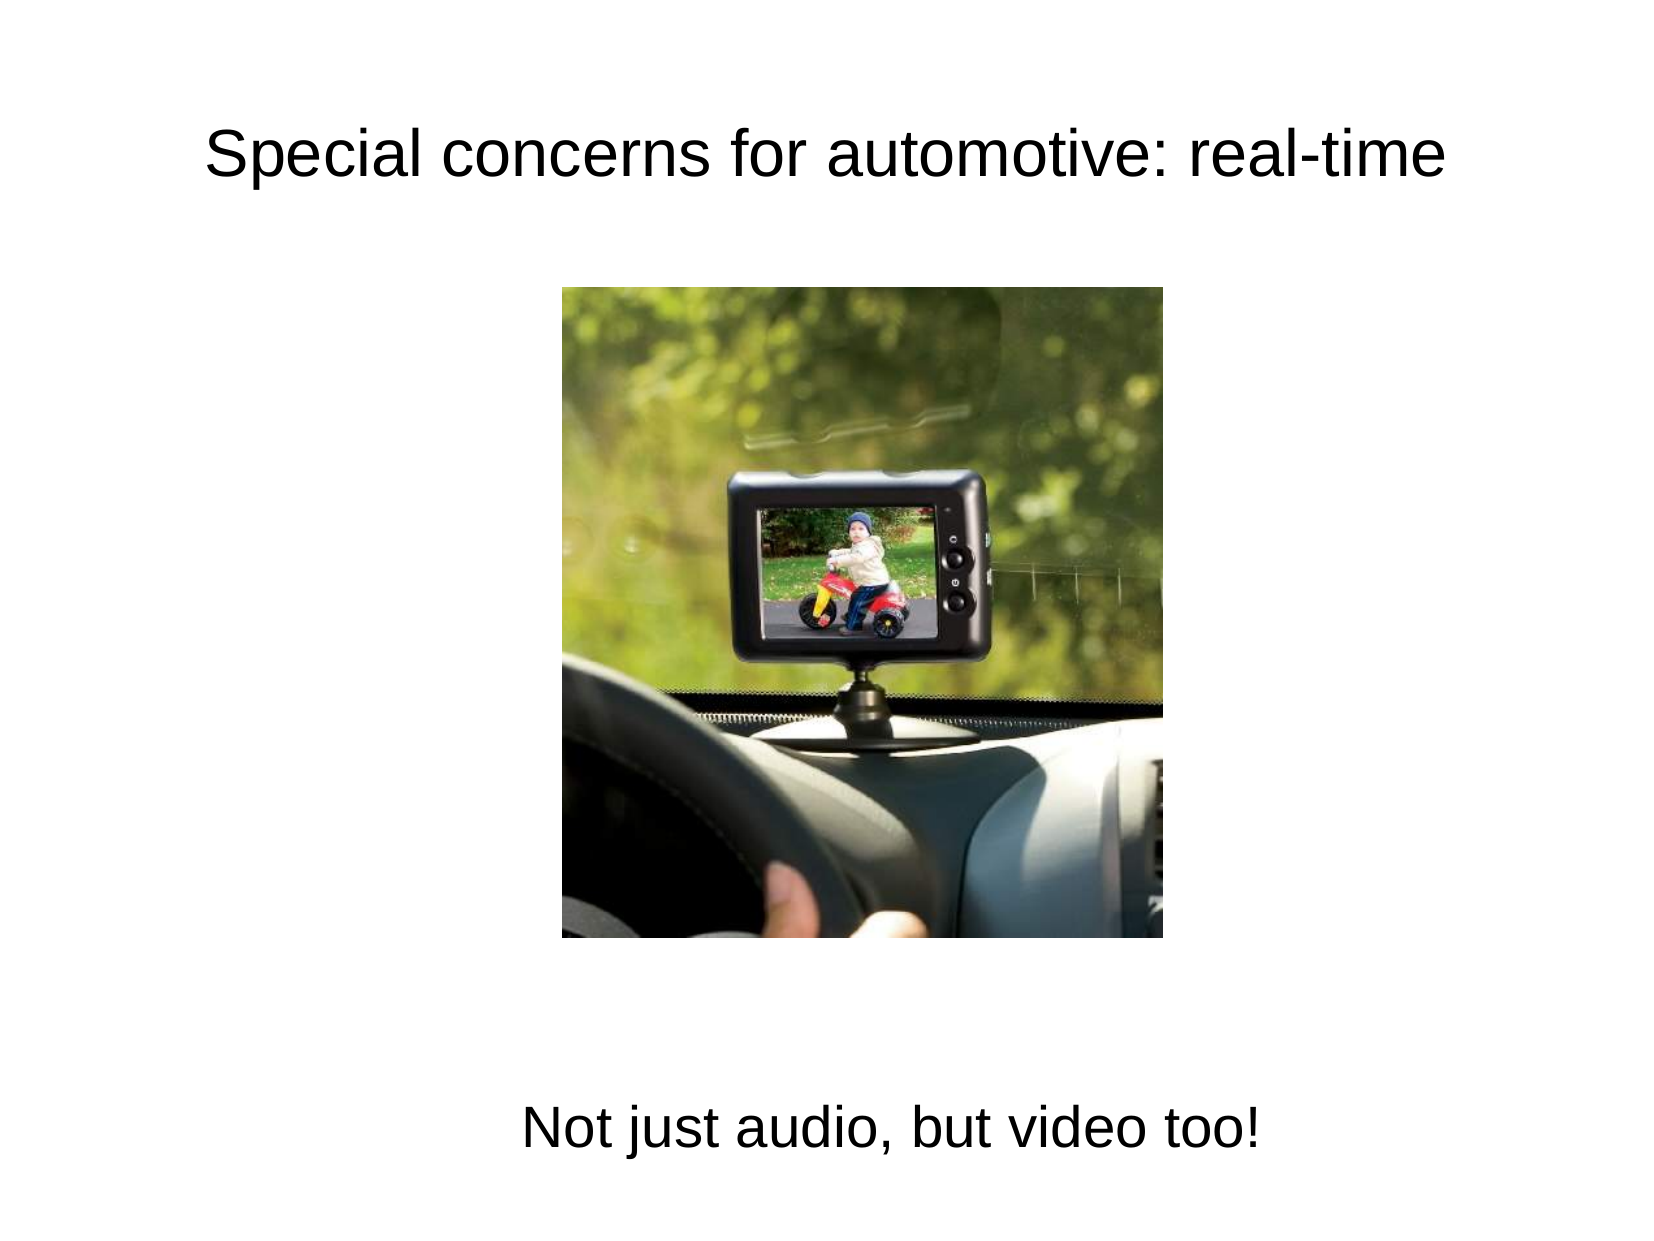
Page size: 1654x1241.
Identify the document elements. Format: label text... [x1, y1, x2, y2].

text_box Not just audio, but video too! [486, 1087, 1277, 1168]
title Special concerns for automotive: real-time [82, 49, 1571, 257]
picture [562, 287, 1163, 938]
